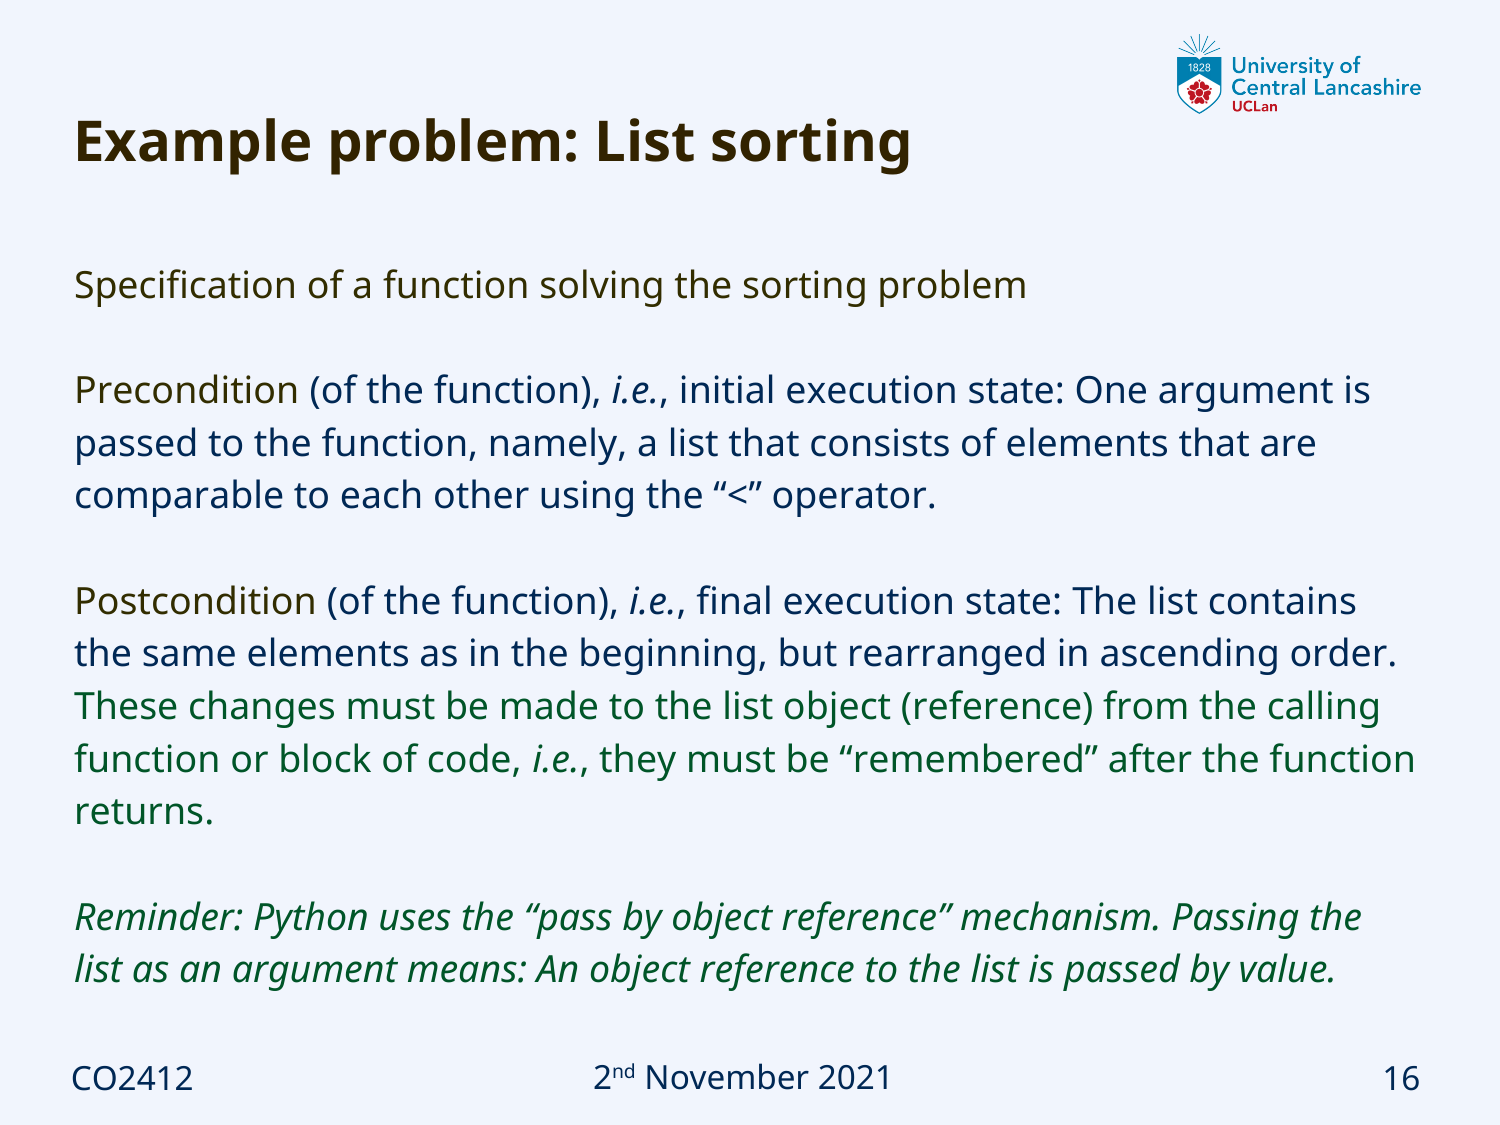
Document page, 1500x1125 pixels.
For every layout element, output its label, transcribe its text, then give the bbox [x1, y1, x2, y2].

picture [1177, 34, 1421, 93]
text_box Specification of a function solving the sorting problem Precondition (of the function), i.e., initial execution state: One argument is passed to the function, namely, a list that consists of elements that are comparable to each other using the “<” operator. Postcondition (of the function), i.e., final execution state: The list contains the same elements as in the beginning, but rearranged in ascending order. These changes must be made to the list object (reference) from the calling function or block of code, i.e., they must be “remembered” after the function returns. Reminder: Python uses the “pass by object reference” mechanism. Passing the list as an argument means: An object reference to the list is passed by value. [59, 246, 1435, 945]
title Example problem: List sorting [58, 93, 1475, 186]
